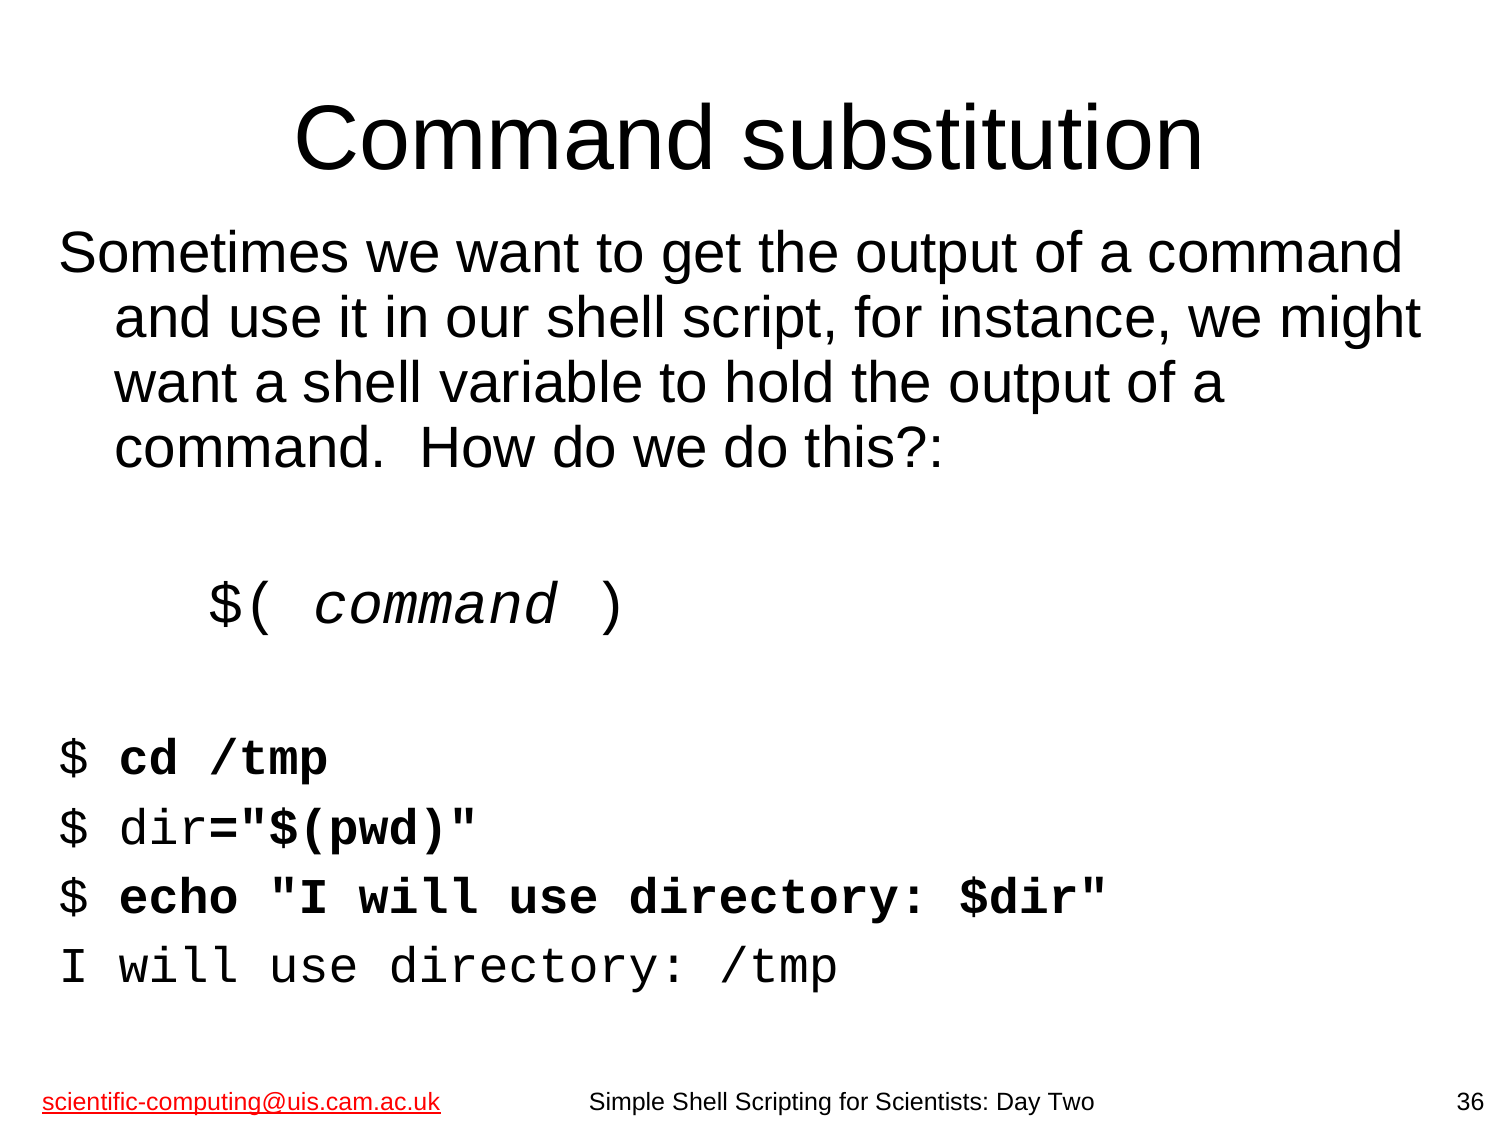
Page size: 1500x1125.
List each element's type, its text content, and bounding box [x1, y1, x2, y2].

title Command substitution [112, 78, 1388, 197]
list Sometimes we want to get the output of a command and use it in our shell script, for instance, we might want a shell variable to hold the output of a command. How do we do this?: $( command ) $ cd /tmp $ dir="$(pwd)" $ echo "I will use directory: $dir" I will use directory: /tmp [43, 212, 1457, 1051]
